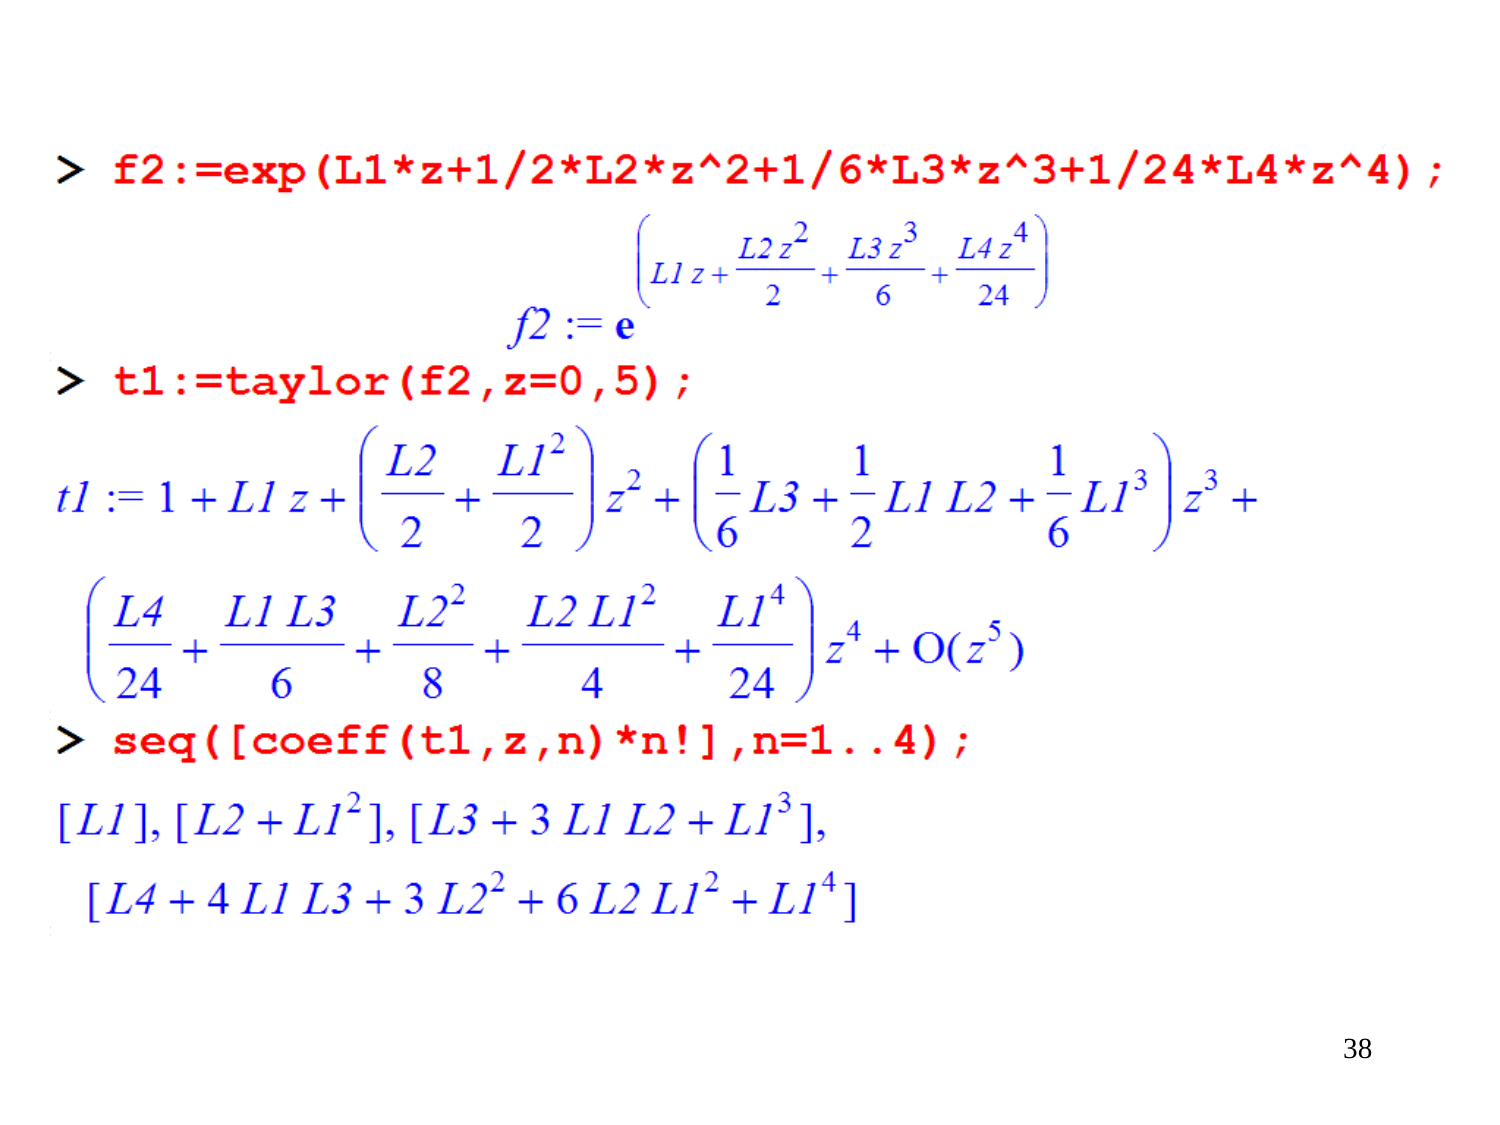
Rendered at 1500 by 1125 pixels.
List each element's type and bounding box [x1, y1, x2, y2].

picture [50, 149, 1450, 938]
